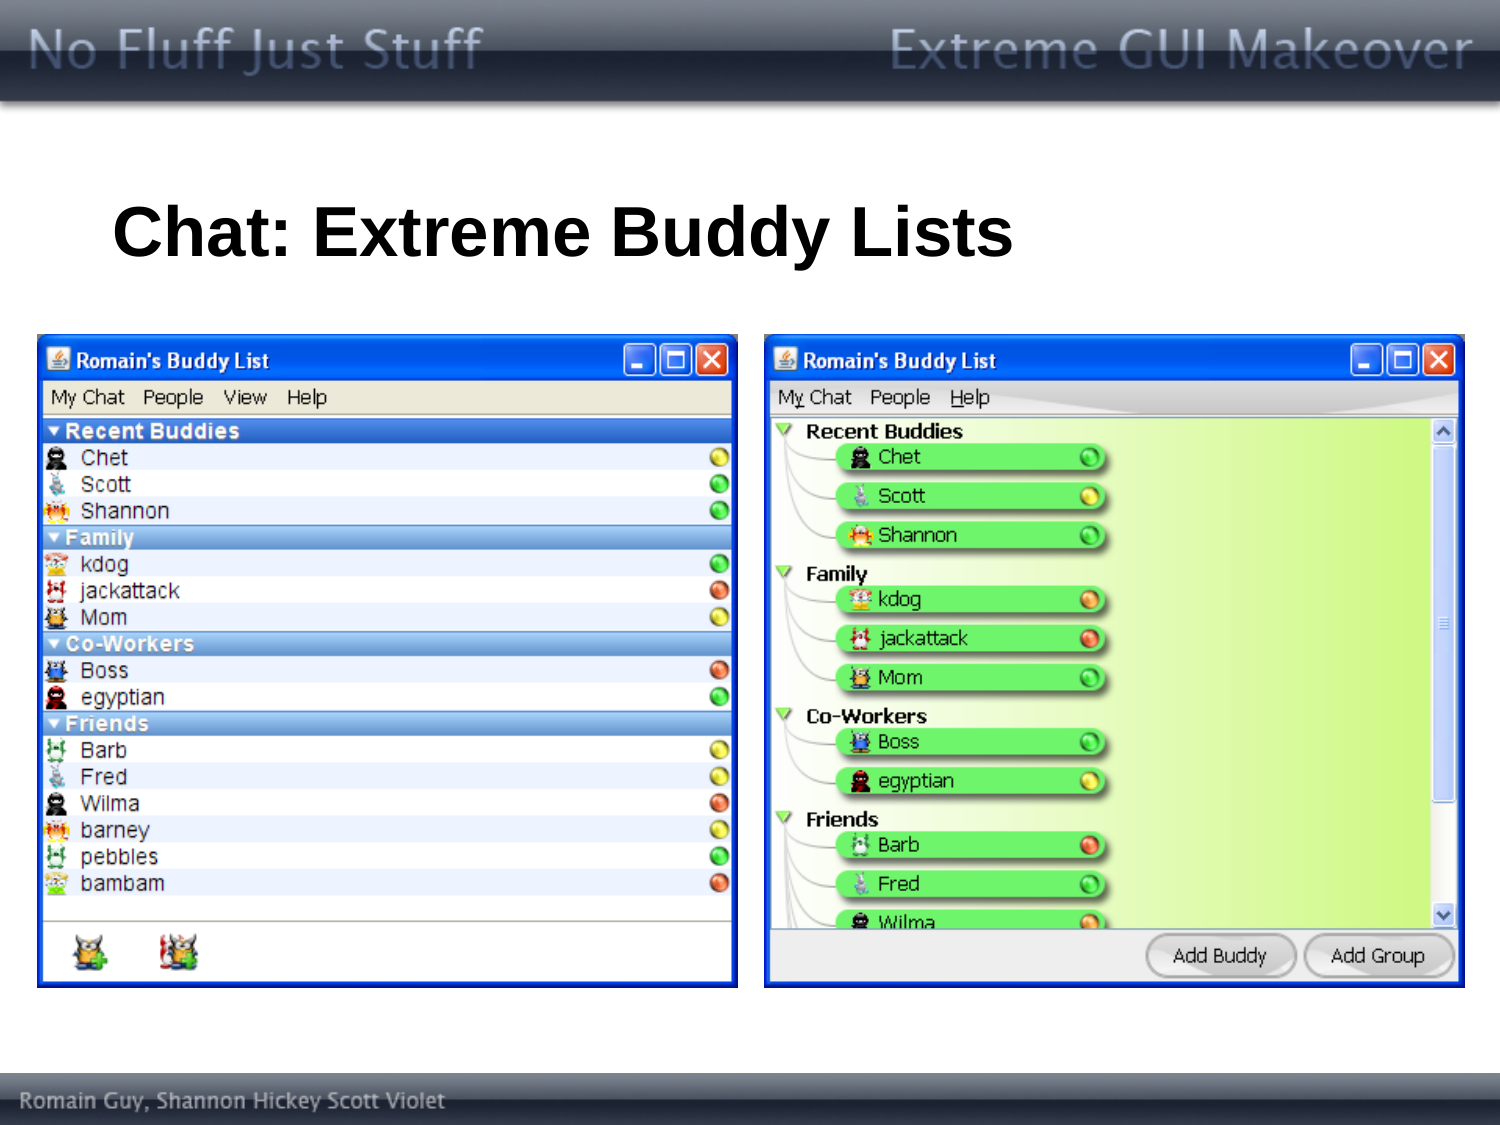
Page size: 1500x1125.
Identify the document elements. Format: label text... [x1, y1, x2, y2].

picture [0, 0, 1500, 114]
title Chat: Extreme Buddy Lists [112, 119, 1417, 271]
picture [37, 334, 738, 988]
picture [0, 1073, 1500, 1125]
picture [764, 334, 1465, 988]
